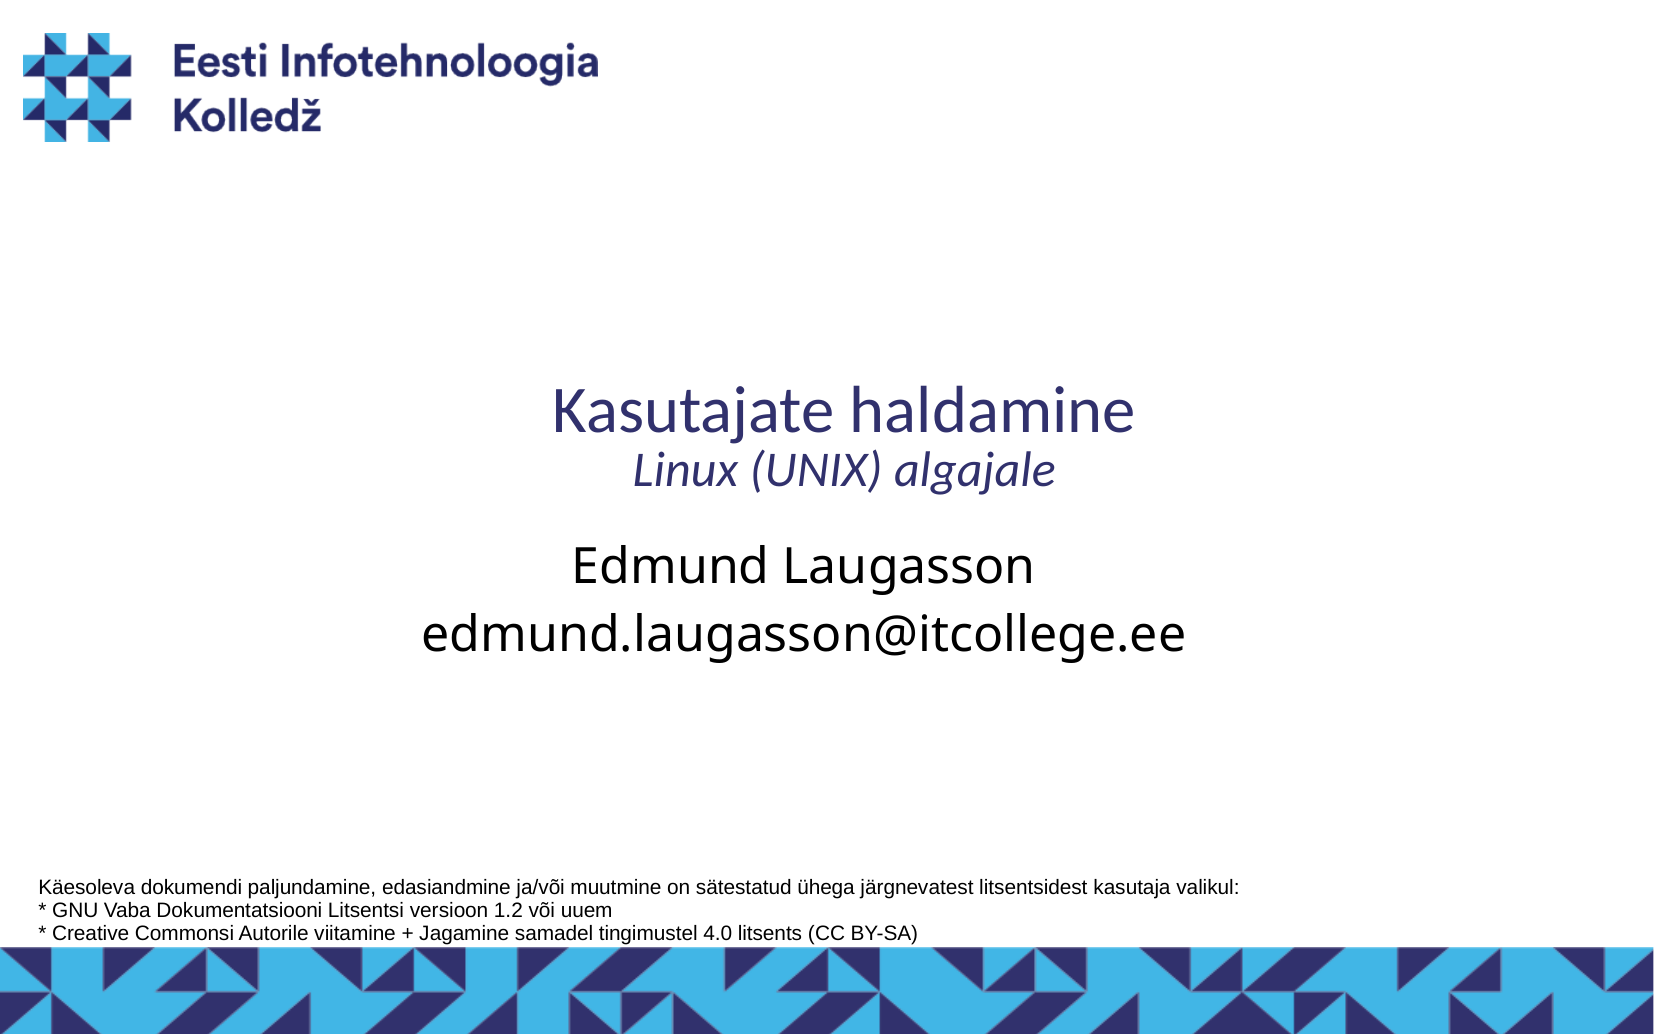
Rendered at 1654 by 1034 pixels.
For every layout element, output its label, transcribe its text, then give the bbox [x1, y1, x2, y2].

picture [23, 33, 598, 142]
title Kasutajate haldamine Linux (UNIX) algajale [82, 346, 1607, 535]
subtitle Edmund Laugasson edmund.laugasson@itcollege.ee [236, 532, 1372, 665]
text_box Käesoleva dokumendi paljundamine, edasiandmine ja/või muutmine on sätestatud ühega järgnevatest litsentsidest kasutaja valikul: * GNU Vaba Dokumentatsiooni Litsentsi versioon 1.2 või uuem * Creative Commonsi Autorile viitamine + Jagamine samadel tingimustel 4.0 litsents (CC BY-SA) [23, 868, 1530, 953]
